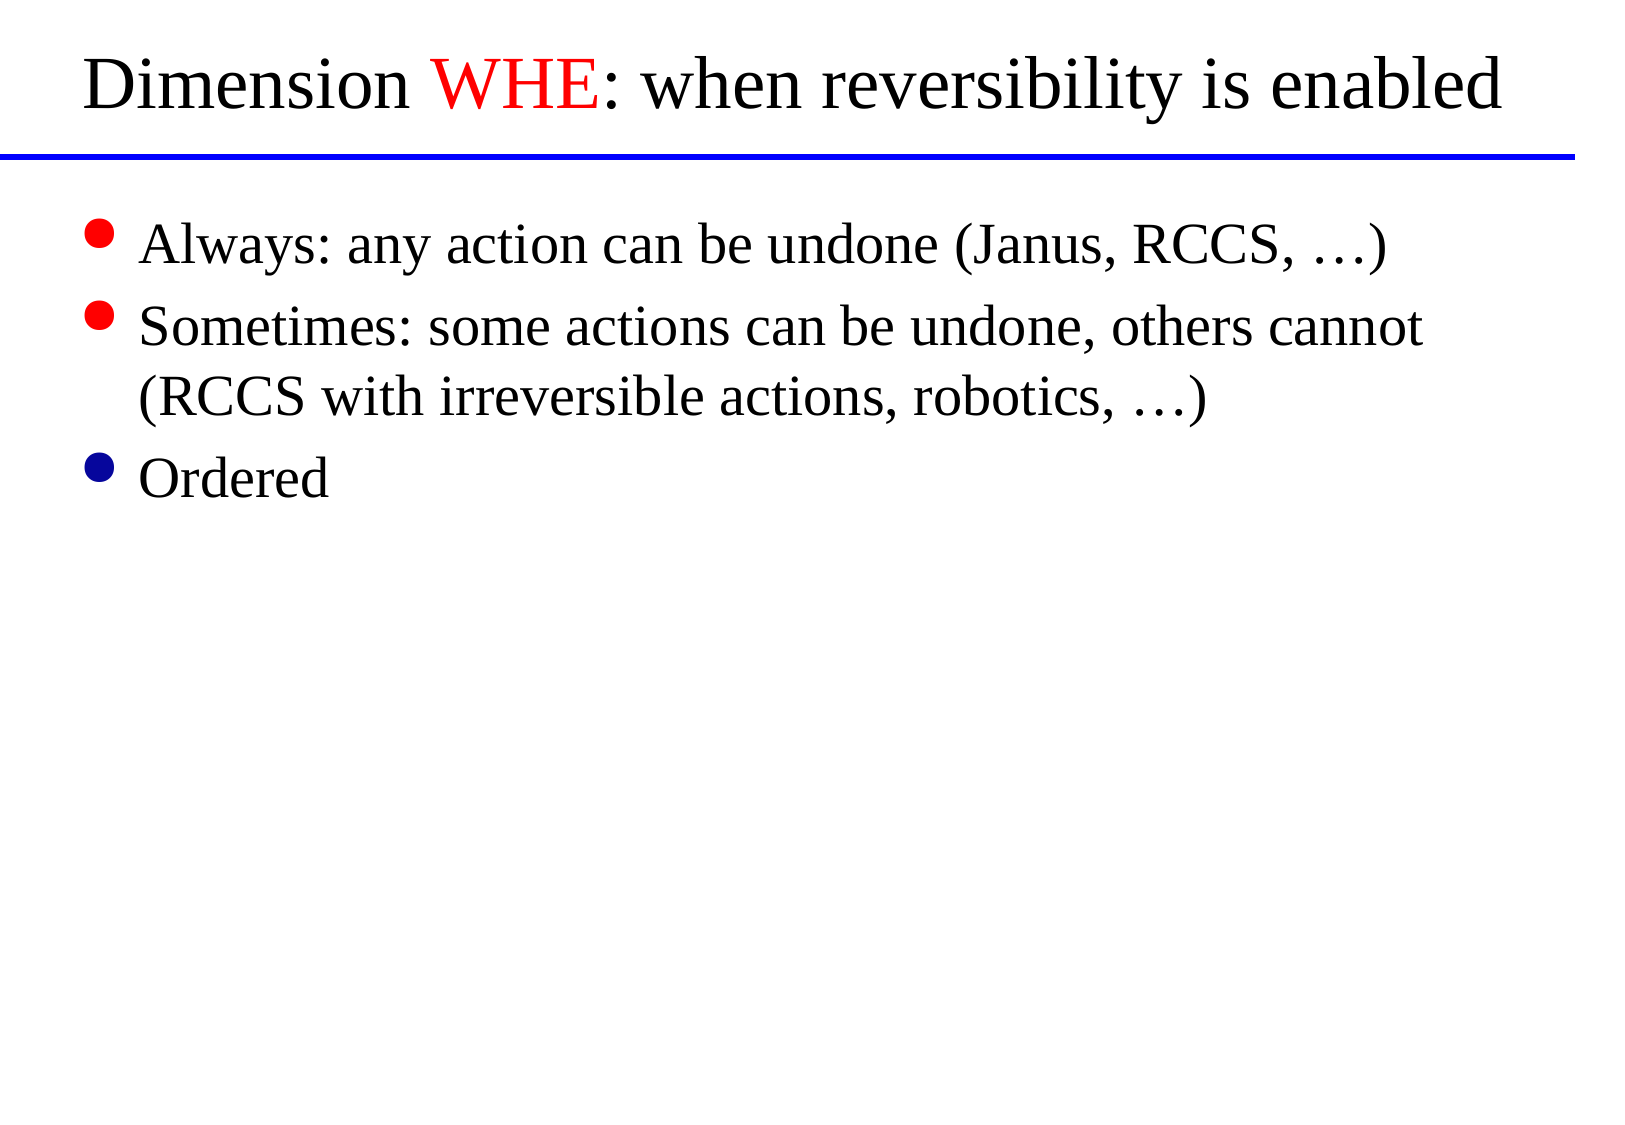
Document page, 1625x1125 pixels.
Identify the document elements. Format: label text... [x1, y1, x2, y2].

list Always: any action can be undone (Janus, RCCS, …) Sometimes: some actions can be undone, others cannot (RCCS with irreversible actions, robotics, …) Ordered [67, 198, 1478, 1061]
title Dimension WHE: when reversibility is enabled [67, 27, 1544, 131]
